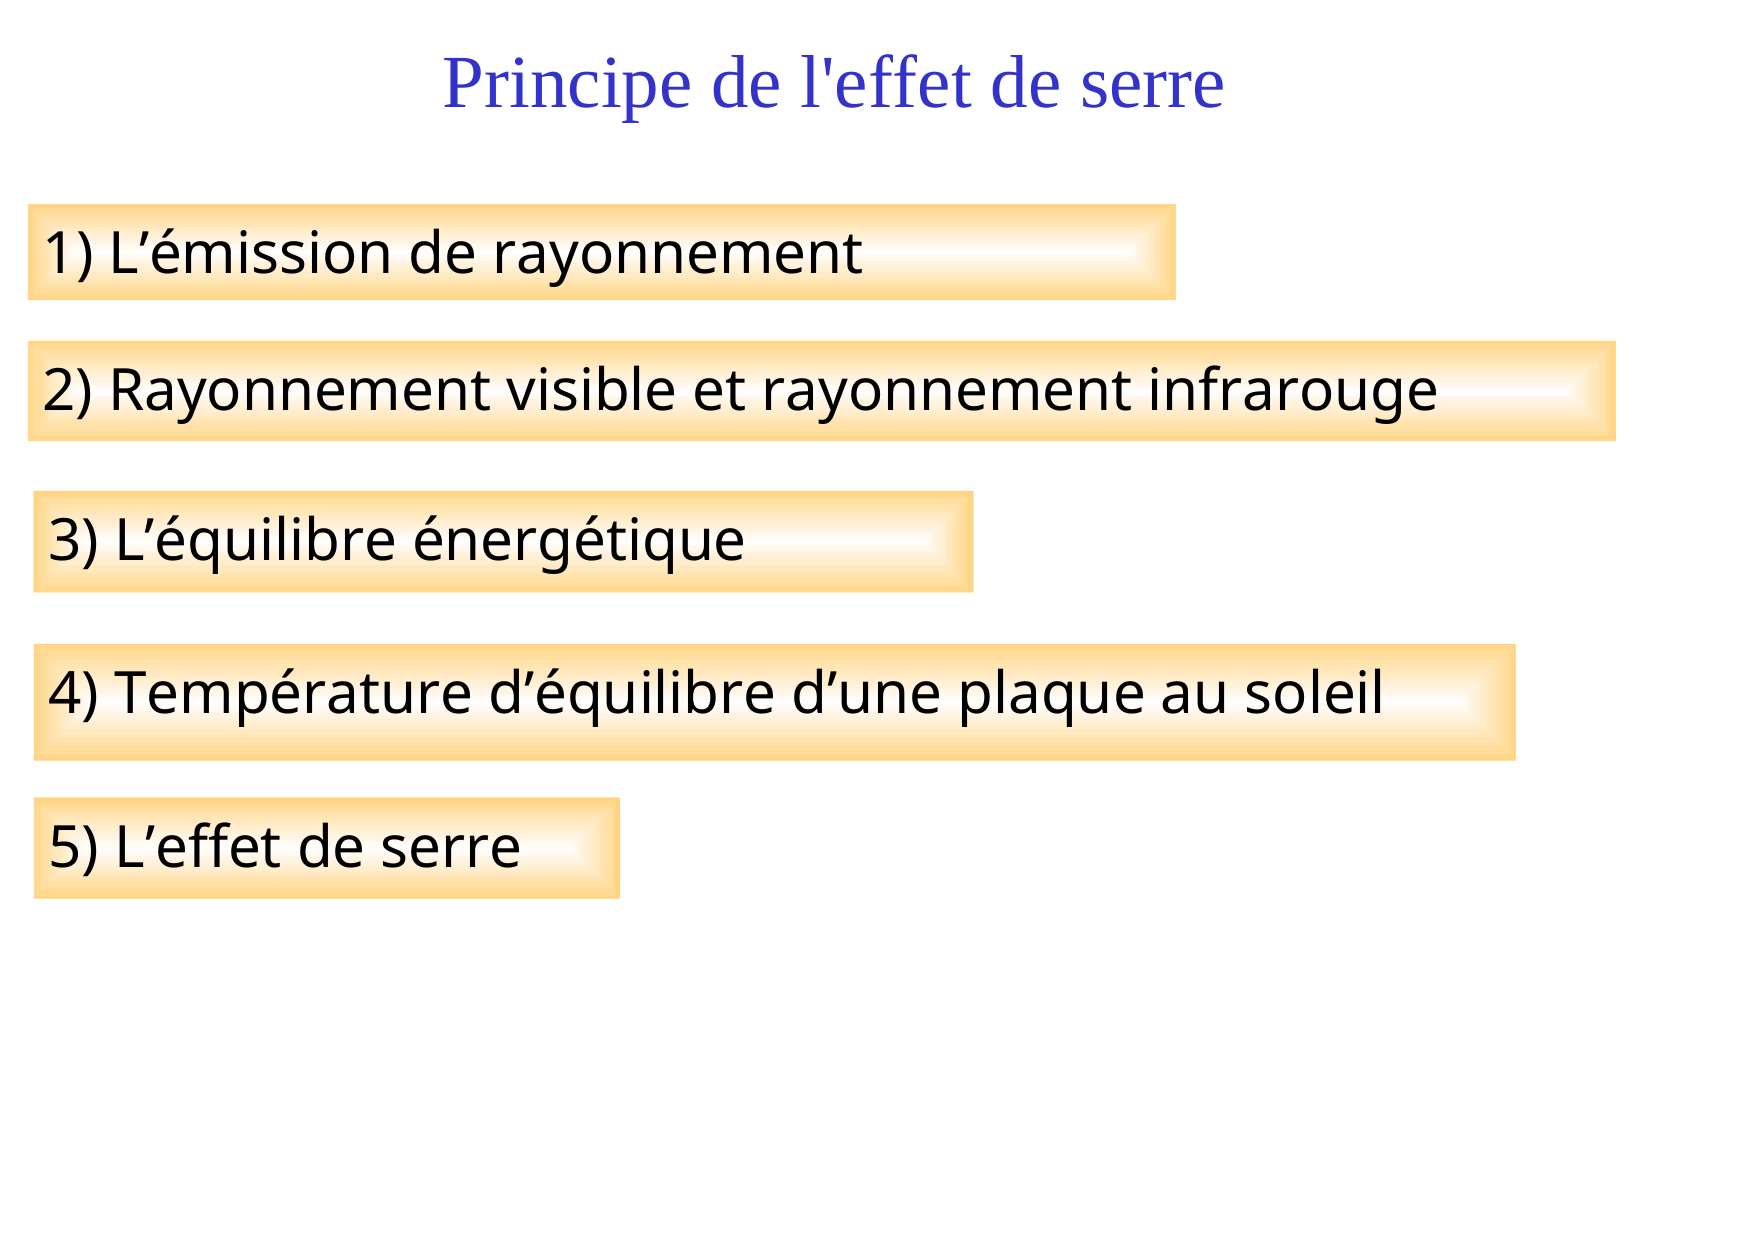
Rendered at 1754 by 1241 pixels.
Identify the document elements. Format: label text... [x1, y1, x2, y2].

text_box Principe de l'effet de serre [362, 45, 1326, 124]
text_box 2) Rayonnement visible et rayonnement infrarouge [27, 340, 1617, 441]
text_box 1) L’émission de rayonnement [27, 204, 1175, 299]
text_box 3) L’équilibre énergétique [33, 490, 972, 592]
text_box [27, 204, 1176, 300]
text_box 5) L’effet de serre [33, 797, 619, 899]
text_box [33, 644, 1517, 761]
text_box 4) Température d’équilibre d’une plaque au soleil [33, 644, 1516, 760]
text_box [33, 490, 974, 593]
